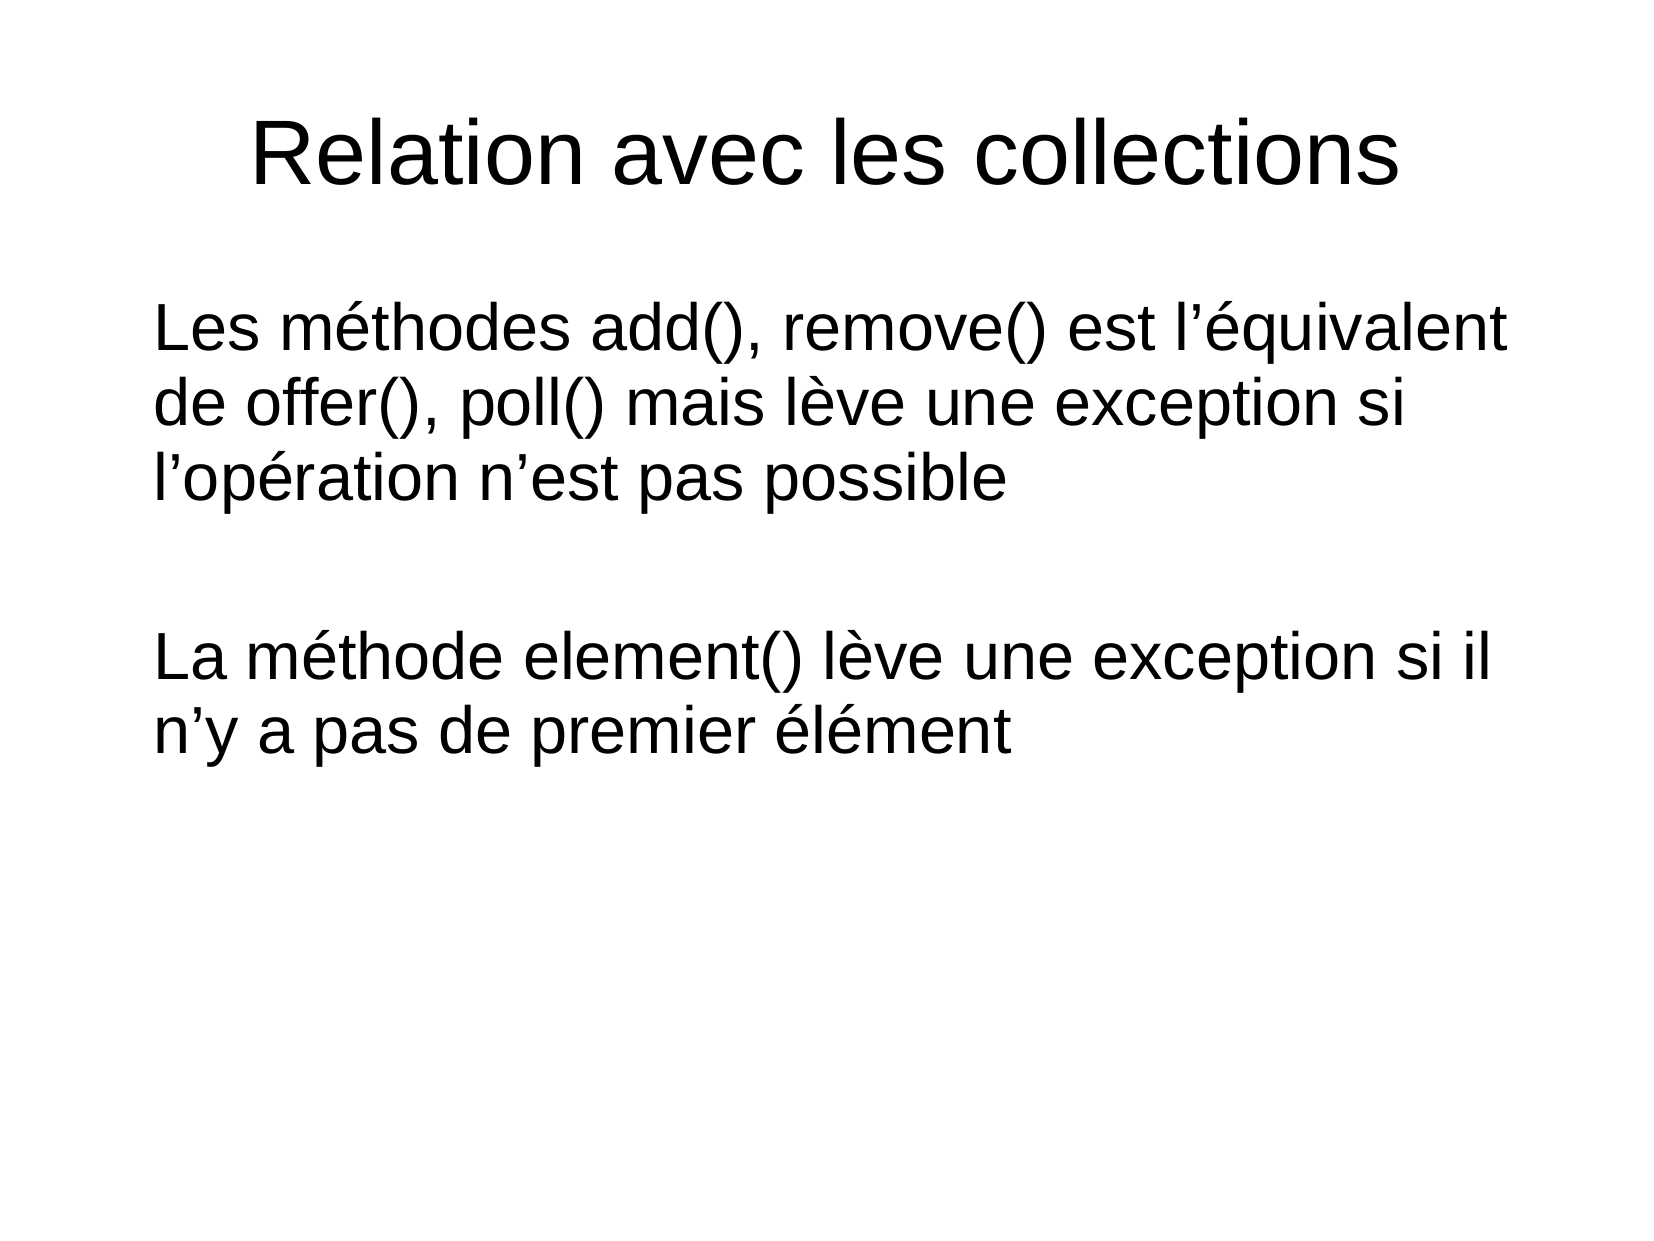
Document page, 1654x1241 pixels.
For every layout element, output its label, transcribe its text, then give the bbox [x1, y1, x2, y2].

list Les méthodes add(), remove() est l’équivalent de offer(), poll() mais lève une exception si l’opération n’est pas possible La méthode element() lève une exception si il n’y a pas de premier élément [82, 290, 1571, 1010]
title Relation avec les collections [82, 49, 1571, 257]
